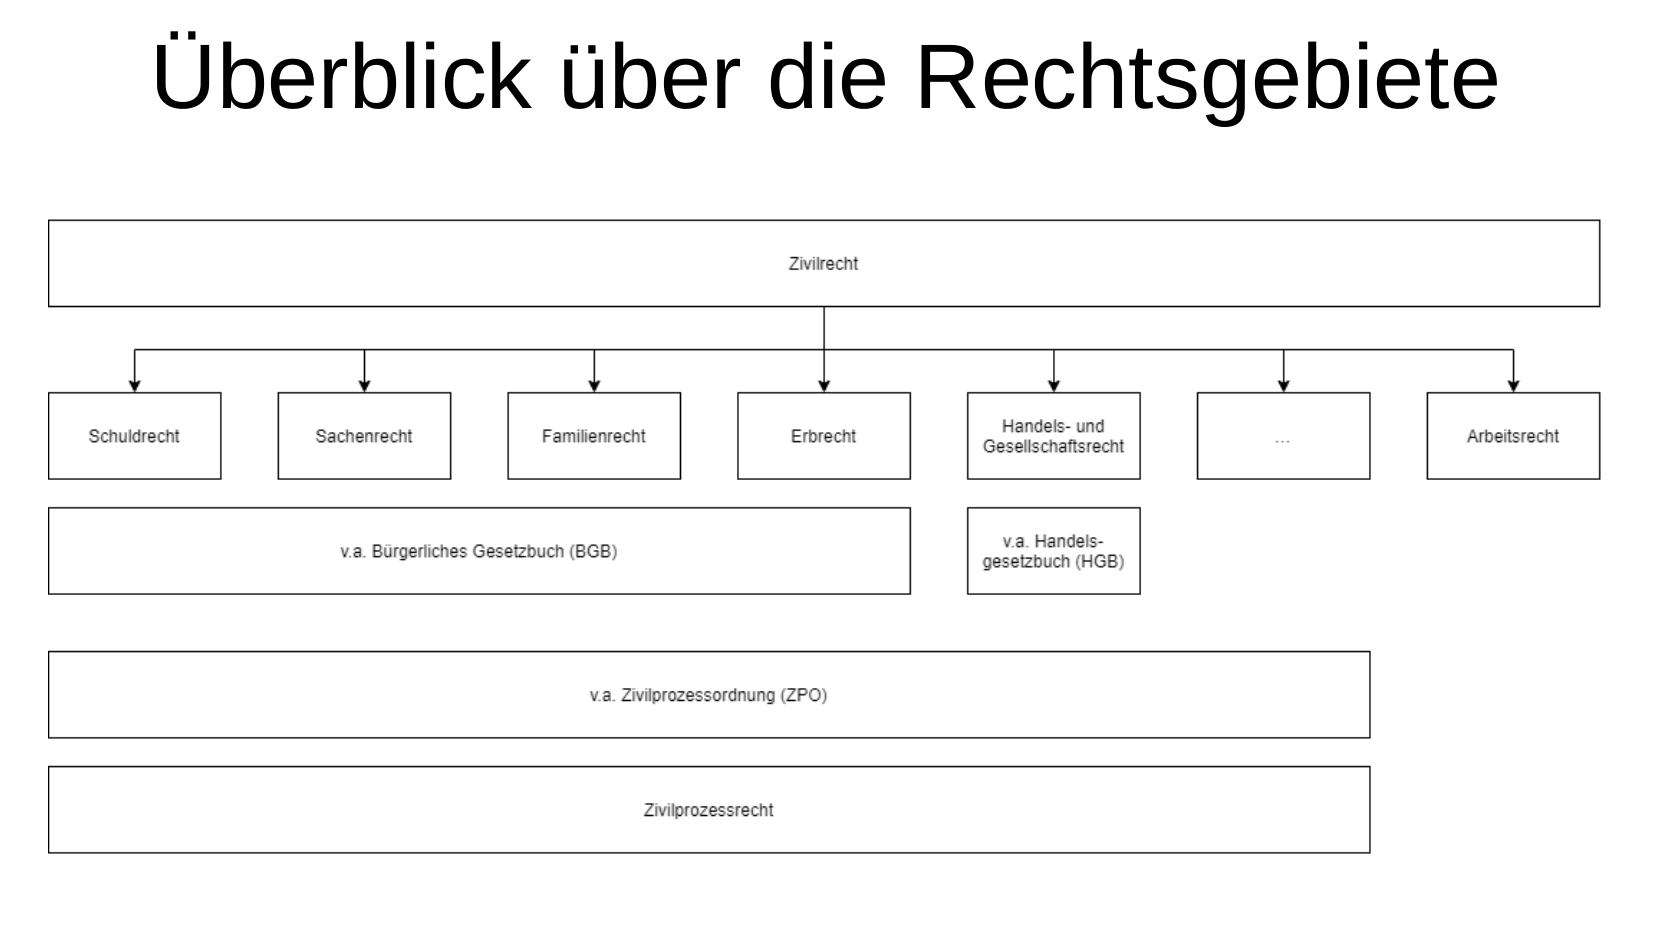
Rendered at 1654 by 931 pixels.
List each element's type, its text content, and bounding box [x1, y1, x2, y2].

picture [48, 214, 1605, 861]
title Überblick über die Rechtsgebiete [82, 23, 1571, 130]
